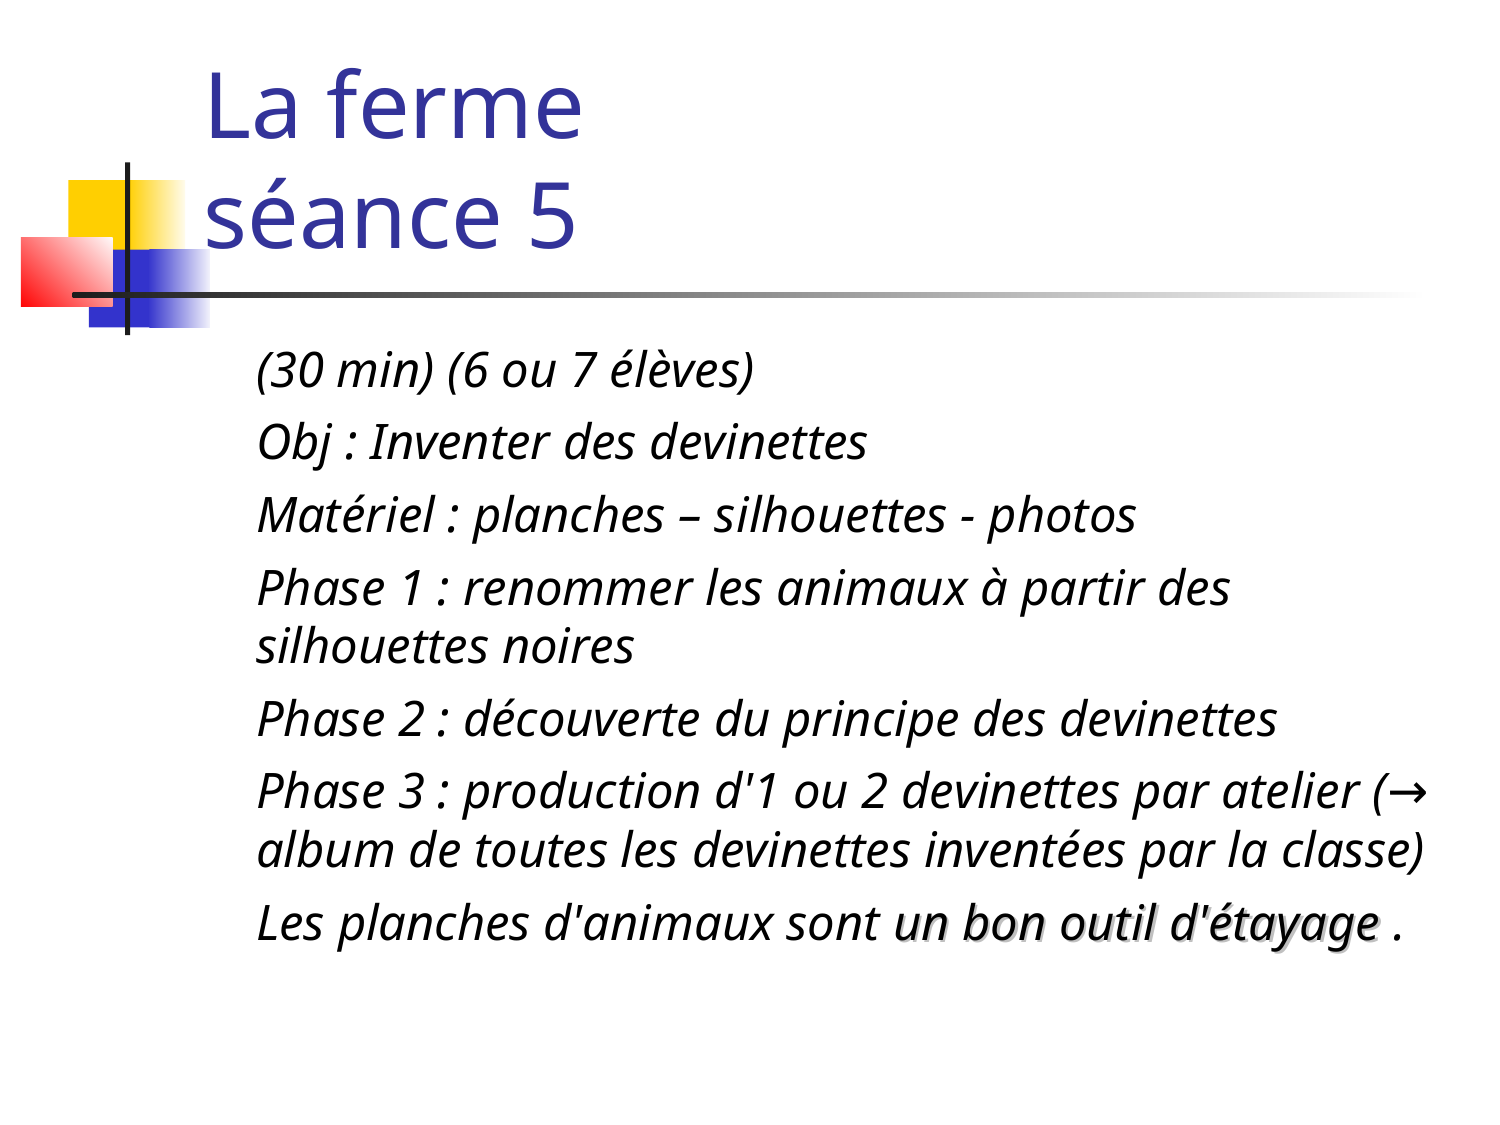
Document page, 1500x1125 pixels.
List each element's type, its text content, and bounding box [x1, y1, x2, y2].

title La ferme séance 5 [188, 35, 1467, 275]
list (30 min) (6 ou 7 élèves) Obj : Inventer des devinettes Matériel : planches – silhouettes - photos Phase 1 : renommer les animaux à partir des silhouettes noires Phase 2 : découverte du principe des devinettes Phase 3 : production d'1 ou 2 devinettes par atelier (→ album de toutes les devinettes inventées par la classe) Les planches d'animaux sont un bon outil d'étayage . [193, 330, 1469, 1006]
